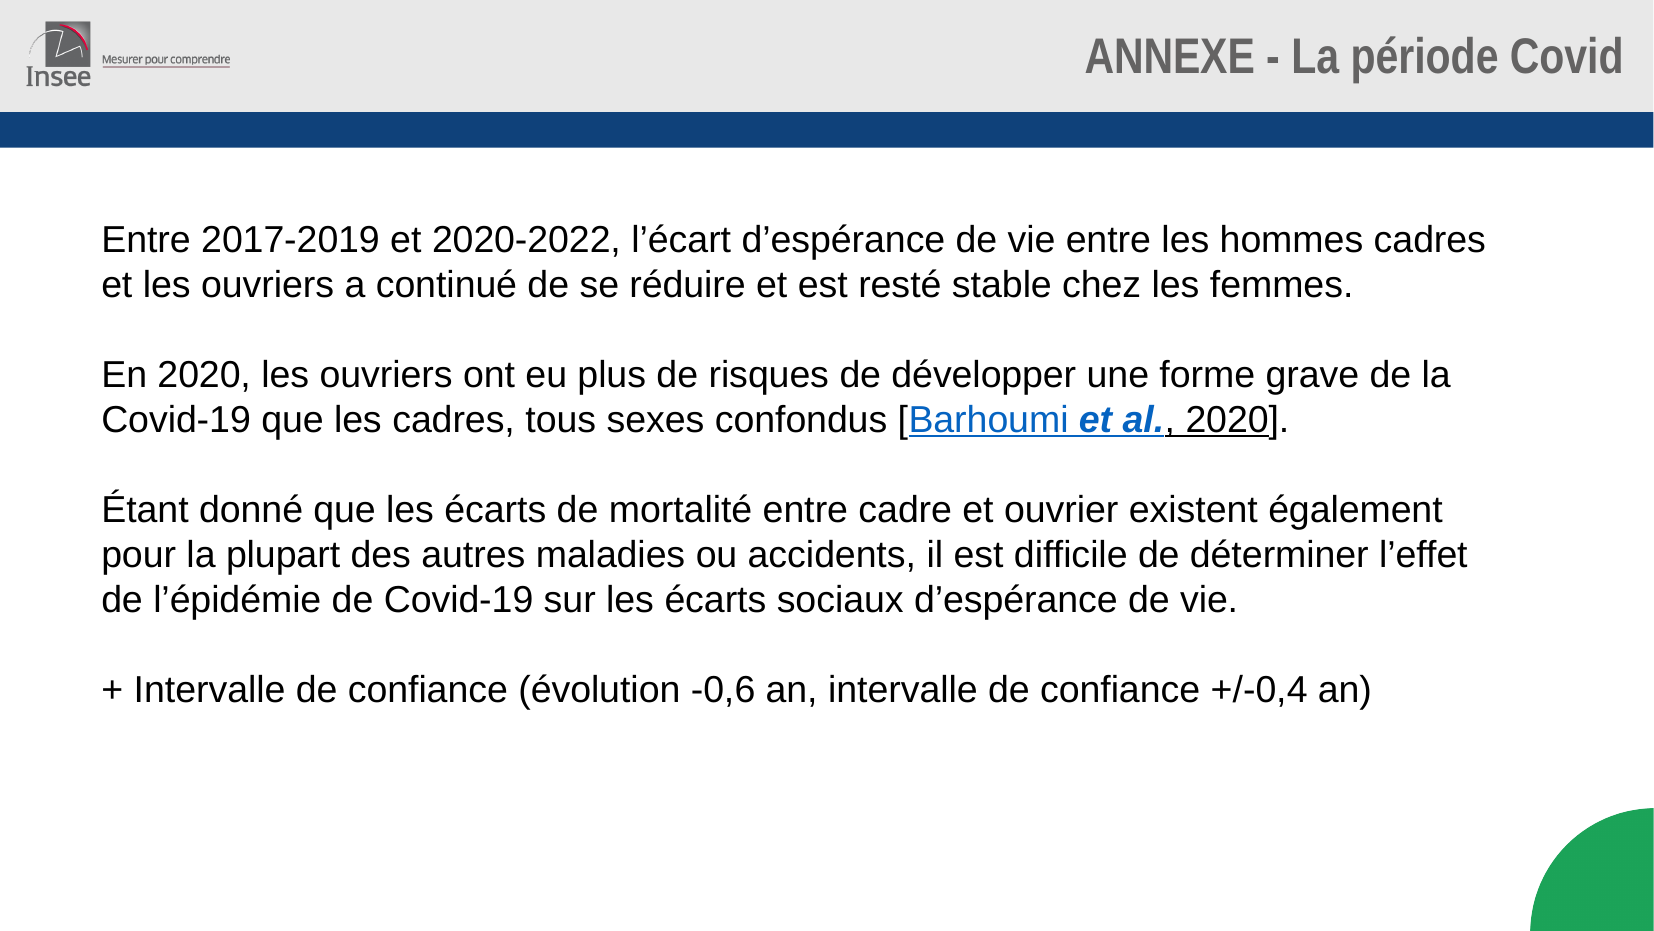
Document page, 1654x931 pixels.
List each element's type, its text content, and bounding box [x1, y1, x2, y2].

picture [1530, 808, 1654, 931]
text_box ANNEXE - La période Covid [225, 23, 1624, 84]
picture [23, 0, 230, 89]
text_box Entre 2017-2019 et 2020-2022, l’écart d’espérance de vie entre les hommes cadres et les ouvriers a continué de se réduire et est resté stable chez les femmes. En 2020, les ouvriers ont eu plus de risques de développer une forme grave de la Covid-19 que les cadres, tous sexes confondus [Barhoumi et al., 2020]. Étant donné que les écarts de mortalité entre cadre et ouvrier existent également pour la plupart des autres maladies ou accidents, il est difficile de déterminer l’effet de l’épidémie de Covid-19 sur les écarts sociaux d’espérance de vie. + Intervalle de confiance (évolution -0,6 an, intervalle de confiance +/-0,4 an) [86, 207, 1521, 718]
